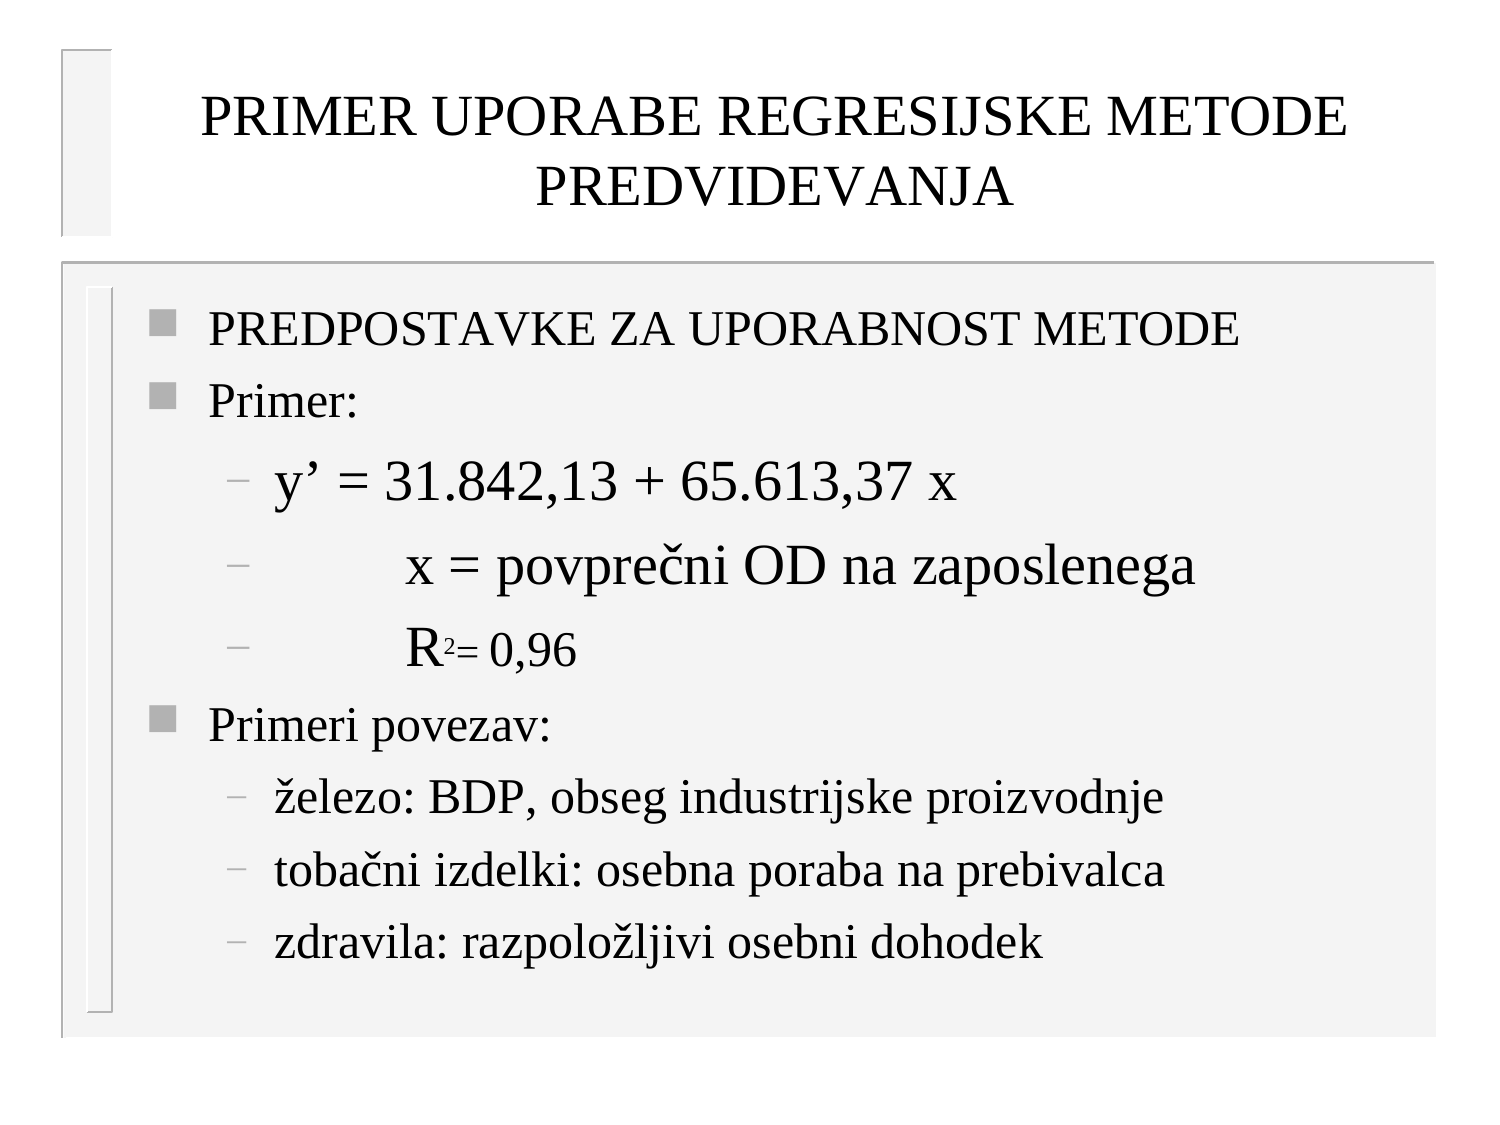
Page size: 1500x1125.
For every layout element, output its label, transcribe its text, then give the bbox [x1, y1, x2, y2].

list PREDPOSTAVKE ZA UPORABNOST METODE Primer: y’ = 31.842,13 + 65.613,37 x x = povprečni OD na zaposlenega R2= 0,96 Primeri povezav: železo: BDP, obseg industrijske proizvodnje tobačni izdelki: osebna poraba na prebivalca zdravila: razpoložljivi osebni dohodek [137, 287, 1413, 977]
title PRIMER UPORABE REGRESIJSKE METODE PREDVIDEVANJA [137, 56, 1413, 238]
